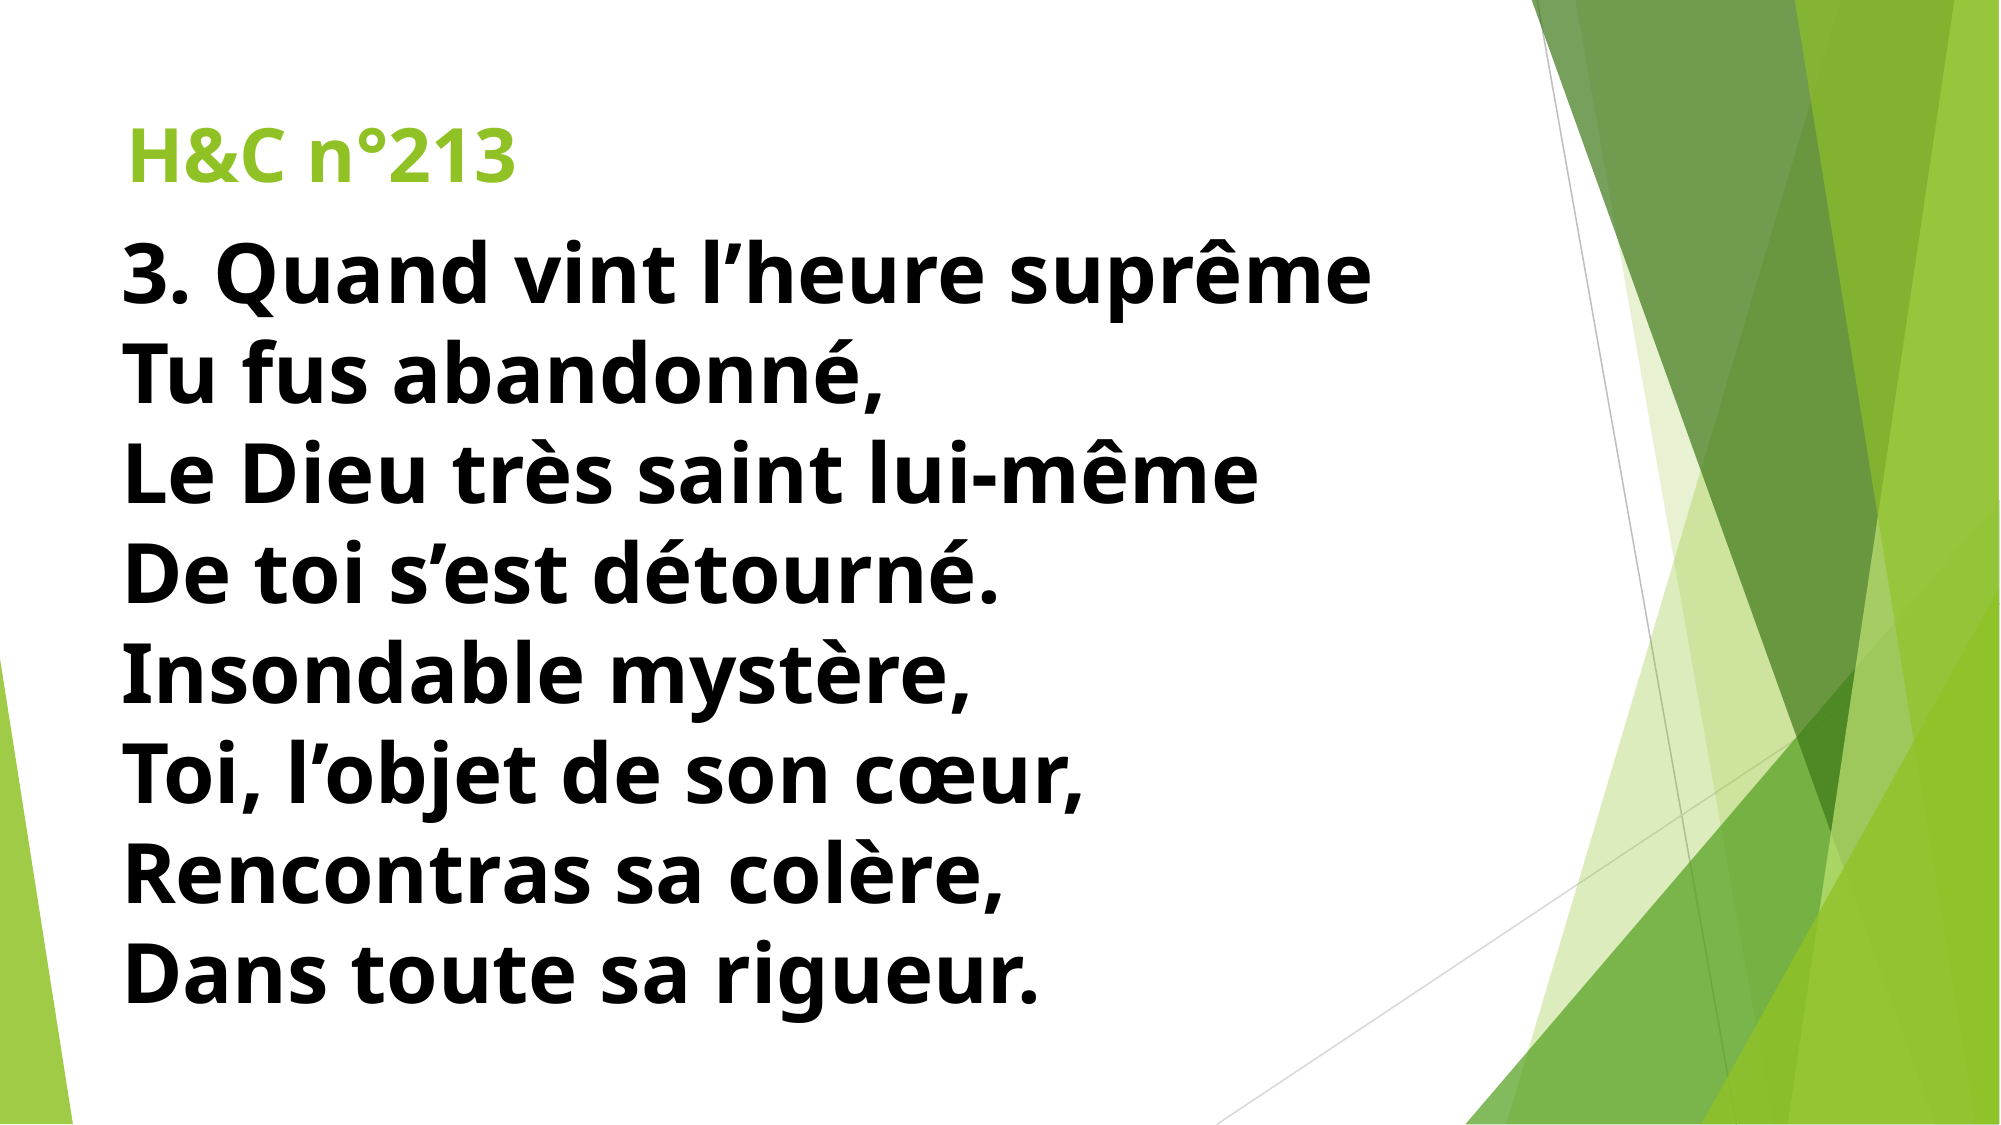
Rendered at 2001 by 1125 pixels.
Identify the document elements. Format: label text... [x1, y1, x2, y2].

text_box H&C n°213 [111, 99, 1522, 213]
text_box 3. Quand vint l’heure suprême Tu fus abandonné, Le Dieu très saint lui-même De toi s’est détourné. Insondable mystère, Toi, l’objet de son cœur, Rencontras sa colère, Dans toute sa rigueur. [106, 213, 1973, 1037]
